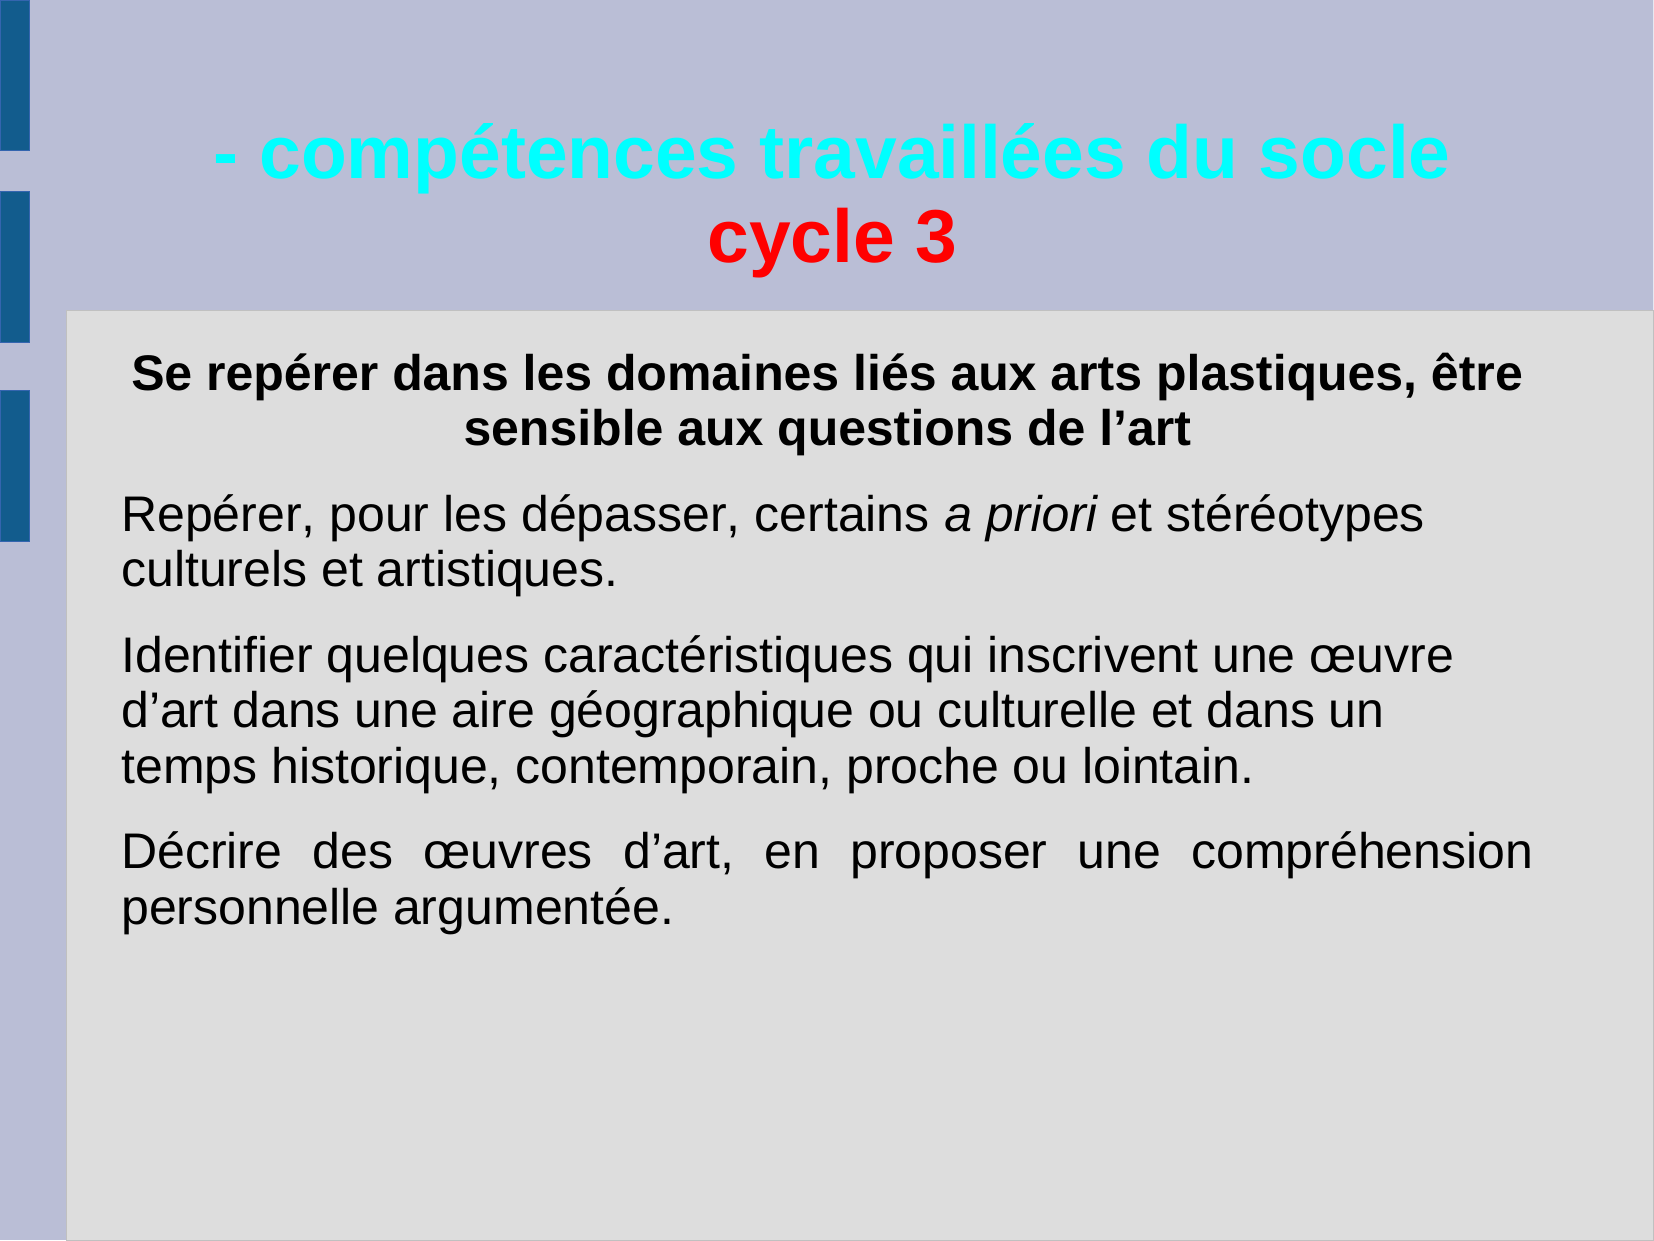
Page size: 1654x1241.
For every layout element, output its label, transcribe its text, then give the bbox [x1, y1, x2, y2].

list Se repérer dans les domaines liés aux arts plastiques, être sensible aux questions de l’art Repérer, pour les dépasser, certains a priori et stéréotypes culturels et artistiques. Identifier quelques caractéristiques qui inscrivent une œuvre d’art dans une aire géographique ou culturelle et dans un temps historique, contemporain, proche ou lointain. Décrire des œuvres d’art, en proposer une compréhension personnelle argumentée. [121, 344, 1534, 1050]
title - compétences travaillées du socle cycle 3 [82, 26, 1571, 279]
